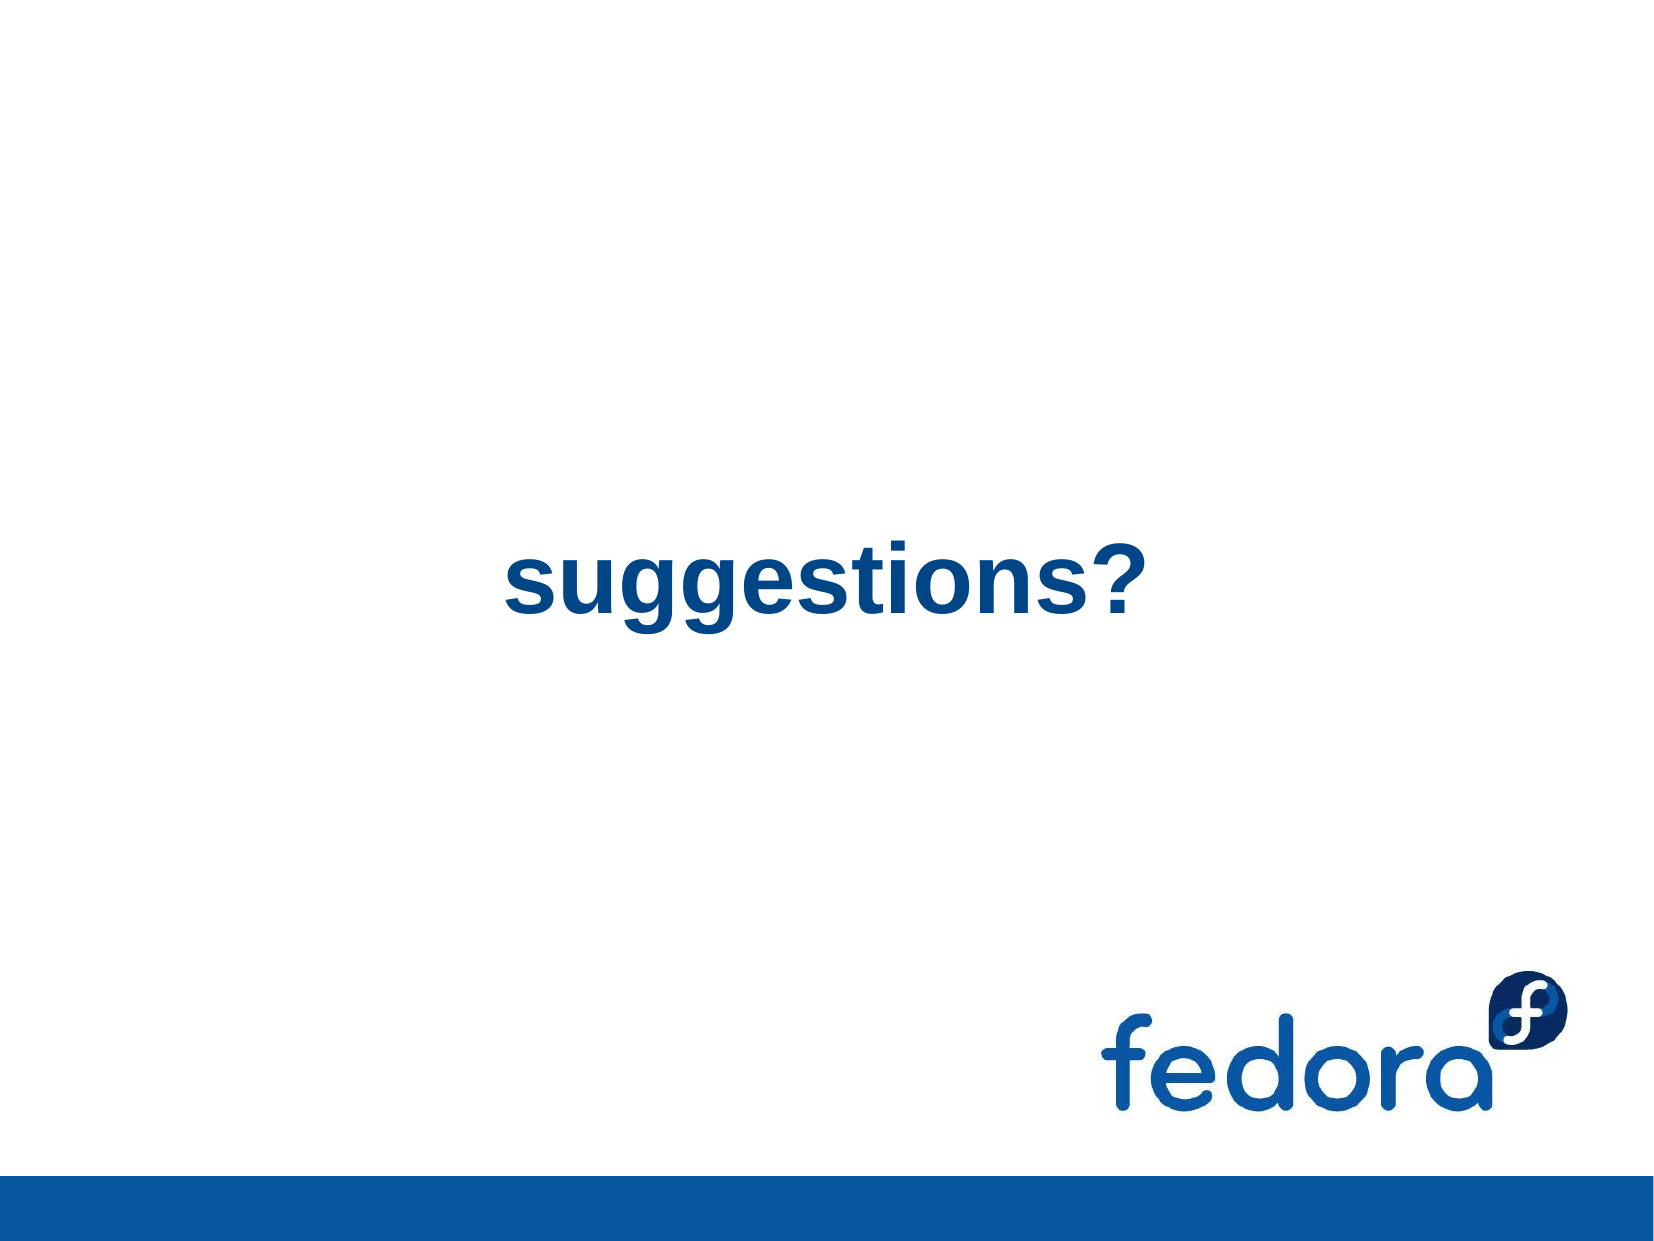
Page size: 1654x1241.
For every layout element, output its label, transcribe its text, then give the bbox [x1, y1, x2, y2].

picture [0, 1176, 1654, 1241]
title suggestions? [82, 56, 1571, 1102]
picture [1087, 958, 1576, 1125]
